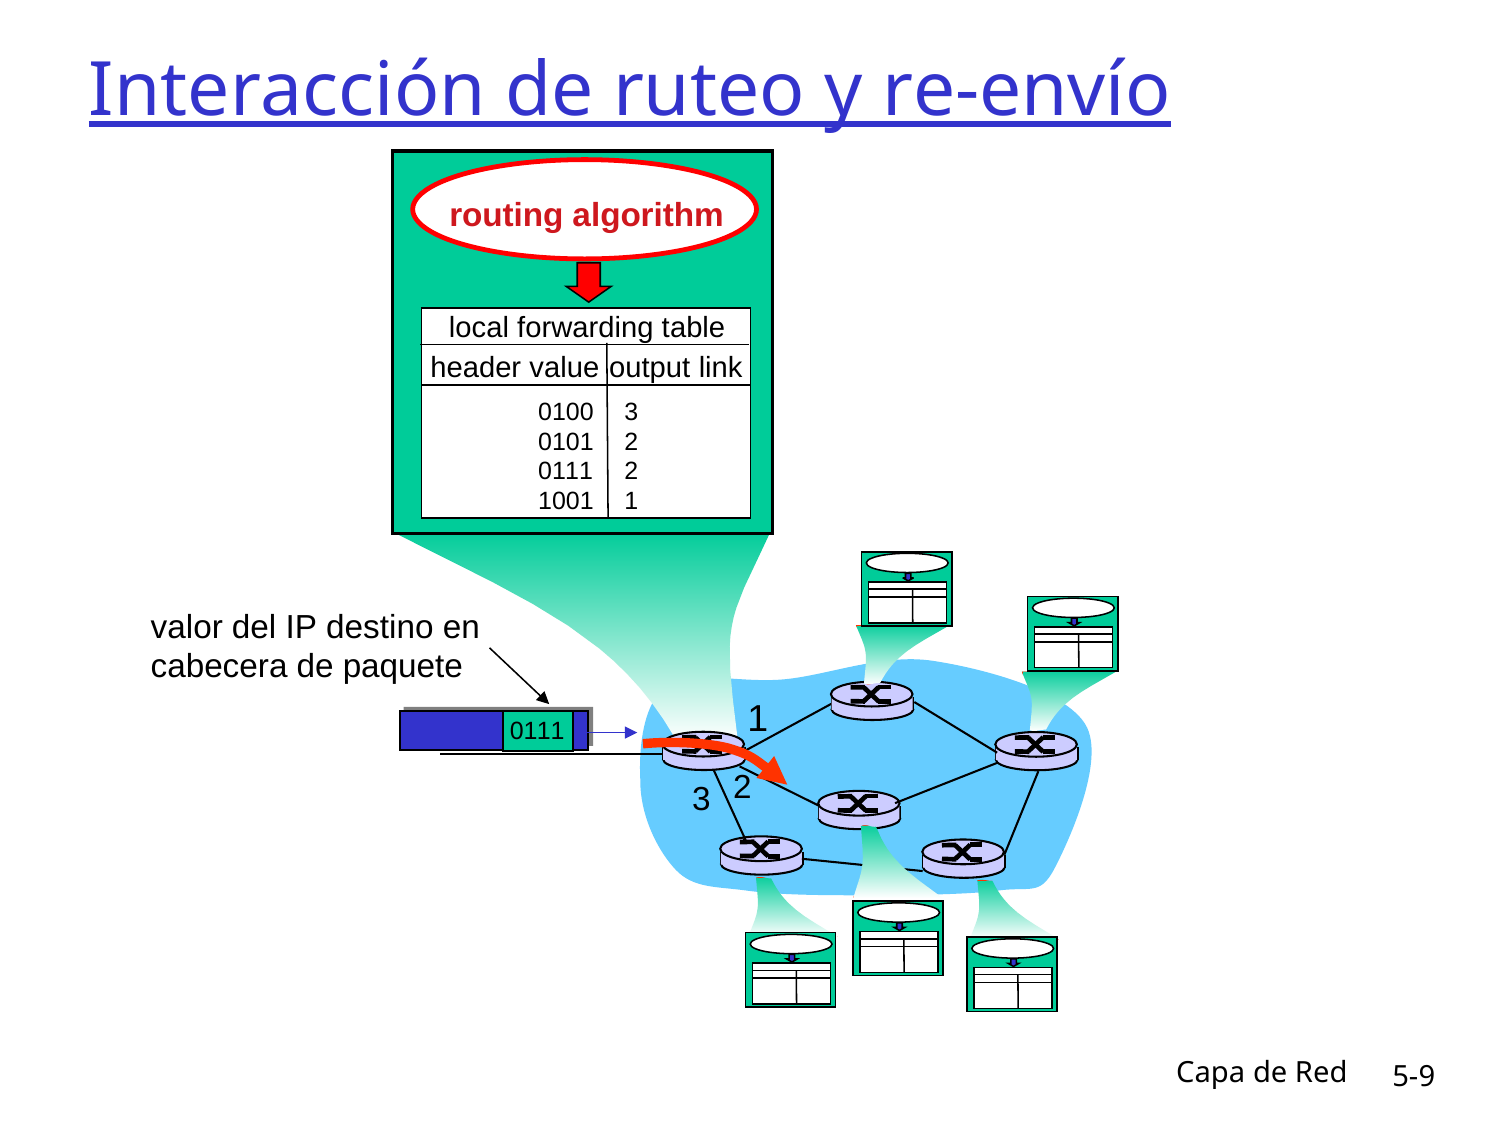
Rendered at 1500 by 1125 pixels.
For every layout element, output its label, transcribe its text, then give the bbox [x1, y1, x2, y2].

text_box [1080, 635, 1112, 641]
text_box 2 [718, 757, 767, 814]
text_box output link [590, 341, 762, 392]
text_box header value [415, 340, 615, 392]
text_box [751, 935, 831, 970]
text_box [418, 545, 1112, 974]
text_box [1019, 983, 1052, 1008]
text_box valor del IP destino en cabecera de paquete [135, 597, 505, 693]
text_box [1019, 975, 1052, 982]
text_box [1080, 643, 1112, 667]
text_box 1 [732, 685, 783, 747]
text_box [869, 590, 911, 596]
text_box [905, 947, 938, 972]
text_box [914, 590, 946, 596]
text_box output link [590, 345, 606, 384]
text_box [392, 151, 773, 536]
text_box [974, 983, 1017, 1008]
text_box 0100 0101 0111 1001 [523, 387, 609, 523]
text_box [860, 947, 903, 972]
text_box [861, 551, 952, 588]
text_box [753, 971, 795, 977]
text_box [859, 901, 939, 938]
text_box [1035, 643, 1078, 667]
text_box [798, 979, 830, 1004]
text_box [753, 979, 795, 1004]
text_box [399, 706, 594, 750]
text_box [905, 940, 938, 946]
text_box [869, 598, 911, 623]
text_box [1035, 635, 1077, 641]
text_box [974, 975, 1017, 982]
text_box 3 2 2 1 [609, 387, 654, 523]
text_box [581, 733, 594, 750]
text_box 3 [677, 769, 726, 826]
text_box 0111 [494, 707, 581, 753]
title Interacción de ruteo y re-envío [74, 23, 1473, 150]
text_box [914, 598, 946, 623]
text_box [860, 940, 903, 946]
text_box [1034, 599, 1113, 633]
text_box local forwarding table [434, 300, 741, 341]
text_box [798, 971, 830, 977]
text_box routing algorithm [433, 185, 740, 241]
